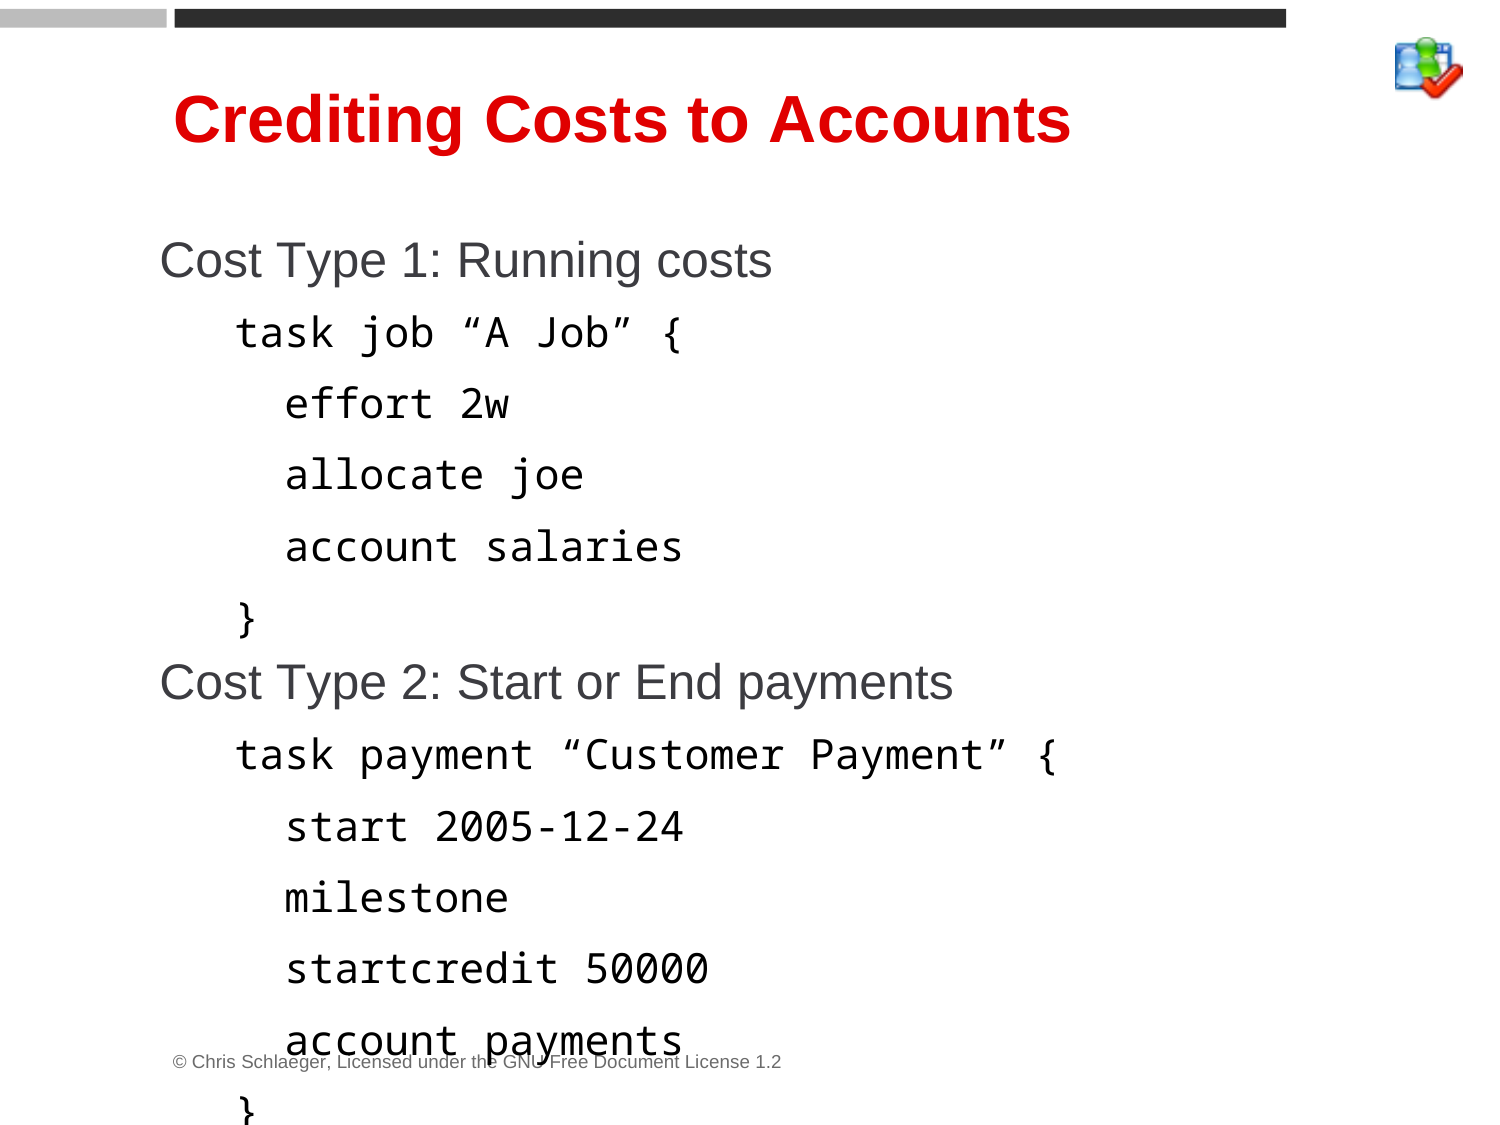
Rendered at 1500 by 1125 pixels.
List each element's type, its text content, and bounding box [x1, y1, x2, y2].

list Cost Type 1: Running costs task job “A Job” { effort 2w allocate joe account salaries } Cost Type 2: Start or End payments task payment “Customer Payment” { start 2005-12-24 milestone startcredit 50000 account payments } [159, 234, 1395, 1066]
picture [1395, 37, 1463, 105]
title Crediting Costs to Accounts [173, 41, 1395, 205]
